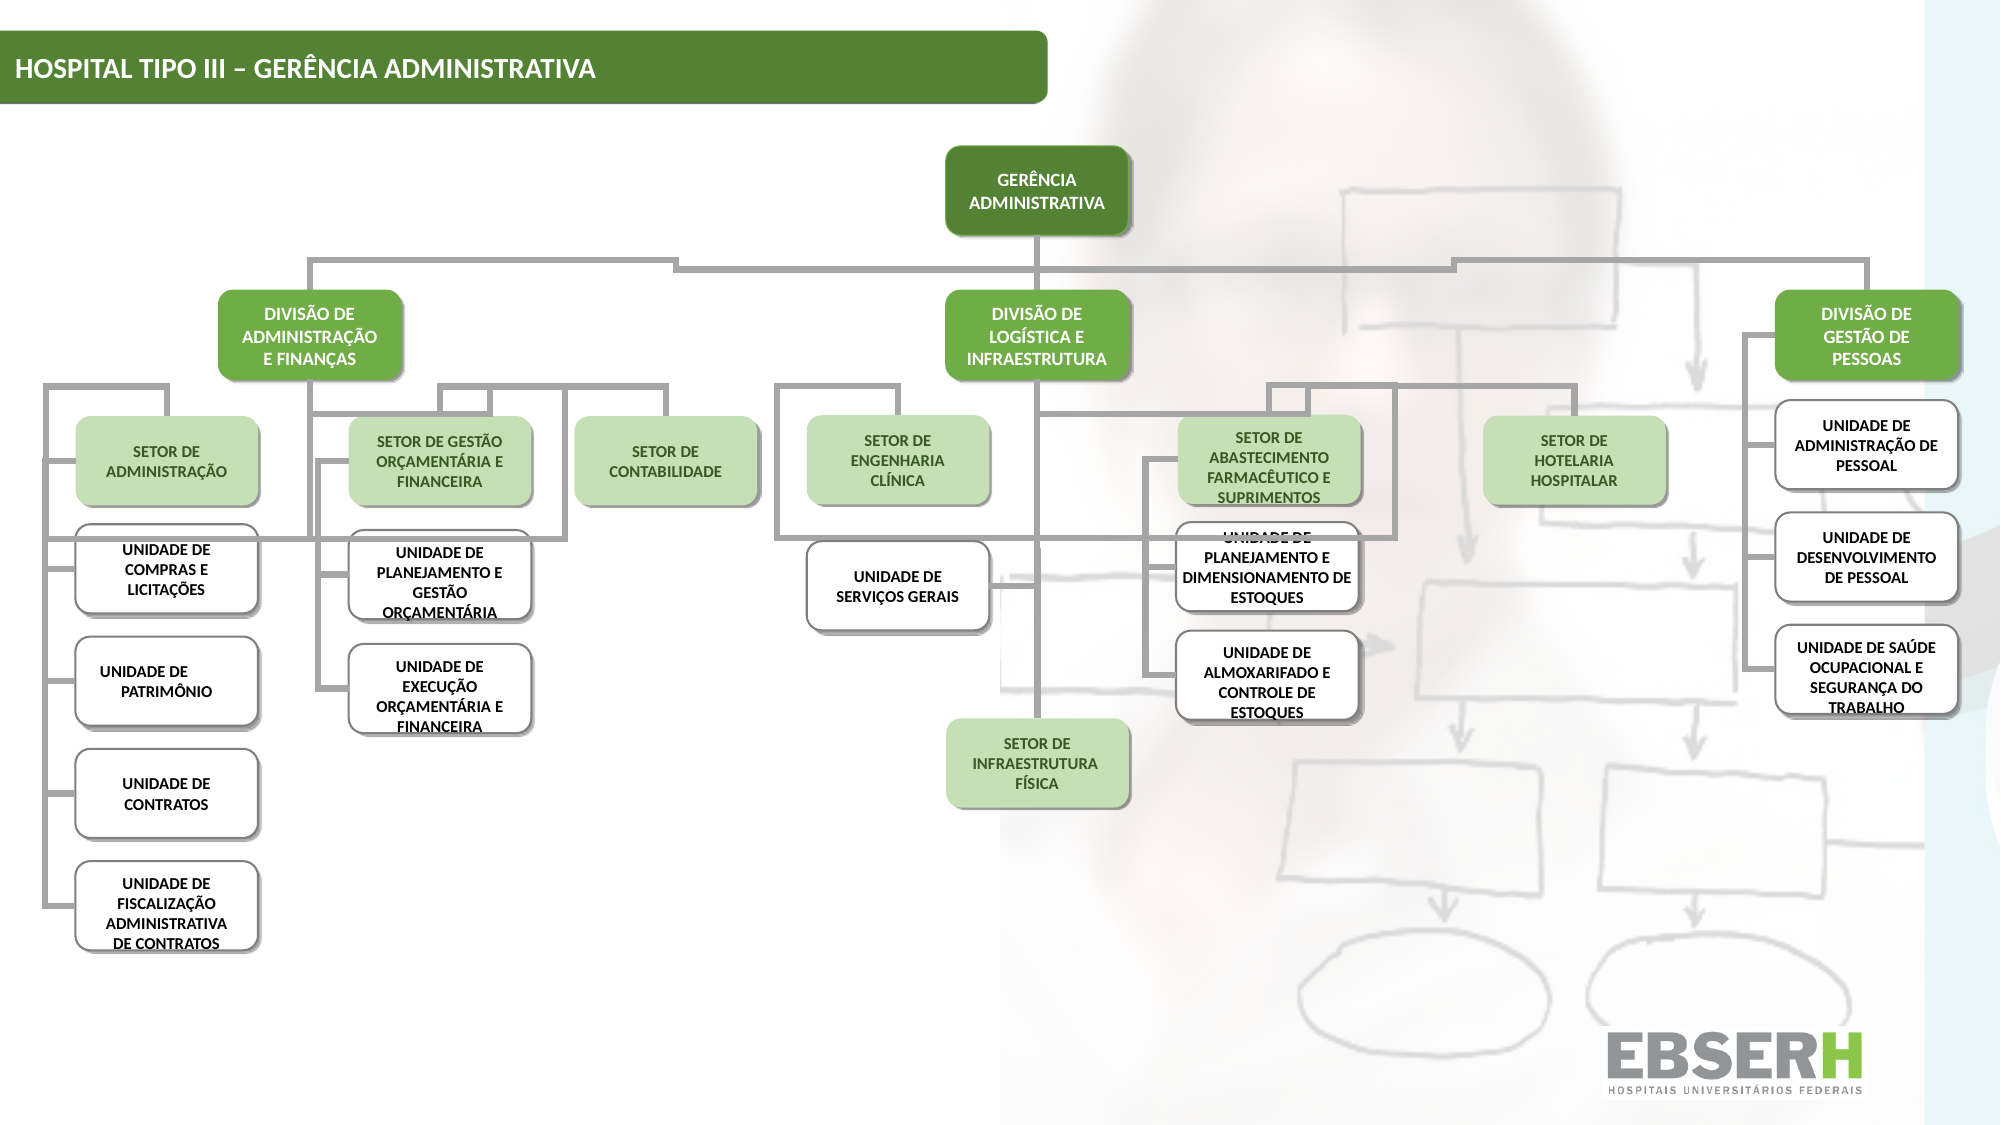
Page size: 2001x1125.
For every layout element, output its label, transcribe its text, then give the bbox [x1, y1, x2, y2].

text_box UNIDADE DE SAÚDE OCUPACIONAL E SEGURANÇA DO TRABALHO [1775, 624, 1959, 714]
text_box UNIDADE DE PATRIMÔNIO [75, 636, 259, 726]
text_box UNIDADE DE ADMINISTRAÇÃO DE PESSOAL [1775, 400, 1959, 490]
text_box DIVISÃO DE ADMINISTRAÇÃO E FINANÇAS [218, 290, 402, 380]
text_box UNIDADE DE PLANEJAMENTO E GESTÃO ORÇAMENTÁRIA [348, 538, 532, 620]
text_box UNIDADE DE FISCALIZAÇÃO ADMINISTRATIVA DE CONTRATOS [75, 861, 259, 951]
text_box SETOR DE INFRAESTRUTURA FÍSICA [946, 718, 1129, 808]
text_box SETOR DE HOTELARIA HOSPITALAR [1483, 415, 1666, 505]
text_box UNIDADE DE CONTRATOS [75, 748, 259, 838]
text_box UNIDADE DE COMPRAS E LICITAÇÕES [77, 524, 257, 532]
text_box UNIDADE DE ALMOXARIFADO E CONTROLE DE ESTOQUES [1176, 630, 1359, 720]
text_box SETOR DE ENGENHARIA CLÍNICA [806, 415, 990, 505]
text_box SETOR DE CONTABILIDADE [574, 416, 758, 506]
text_box DIVISÃO DE GESTÃO DE PESSOAS [1775, 290, 1959, 380]
text_box UNIDADE DE EXECUÇÃO ORÇAMENTÁRIA E FINANCEIRA [348, 643, 532, 734]
text_box SETOR DE GESTÃO ORÇAMENTÁRIA E FINANCEIRA [348, 416, 532, 506]
text_box DIVISÃO DE LOGÍSTICA E INFRAESTRUTURA [945, 290, 1129, 380]
text_box UNIDADE DE PLANEJAMENTO E DIMENSIONAMENTO DE ESTOQUES [1176, 522, 1359, 612]
text_box GERÊNCIA ADMINISTRATIVA [945, 145, 1129, 236]
text_box SETOR DE ABASTECIMENTO FARMACÊUTICO E SUPRIMENTOS [1177, 414, 1361, 504]
text_box HOSPITAL TIPO III – GERÊNCIA ADMINISTRATIVA [0, 30, 1048, 103]
text_box UNIDADE DE DESENVOLVIMENTO DE PESSOAL [1775, 512, 1959, 602]
text_box UNIDADE DE COMPRAS E LICITAÇÕES [75, 538, 259, 614]
text_box SETOR DE ADMINISTRAÇÃO [75, 416, 259, 506]
text_box UNIDADE DE SERVIÇOS GERAIS [806, 541, 990, 631]
